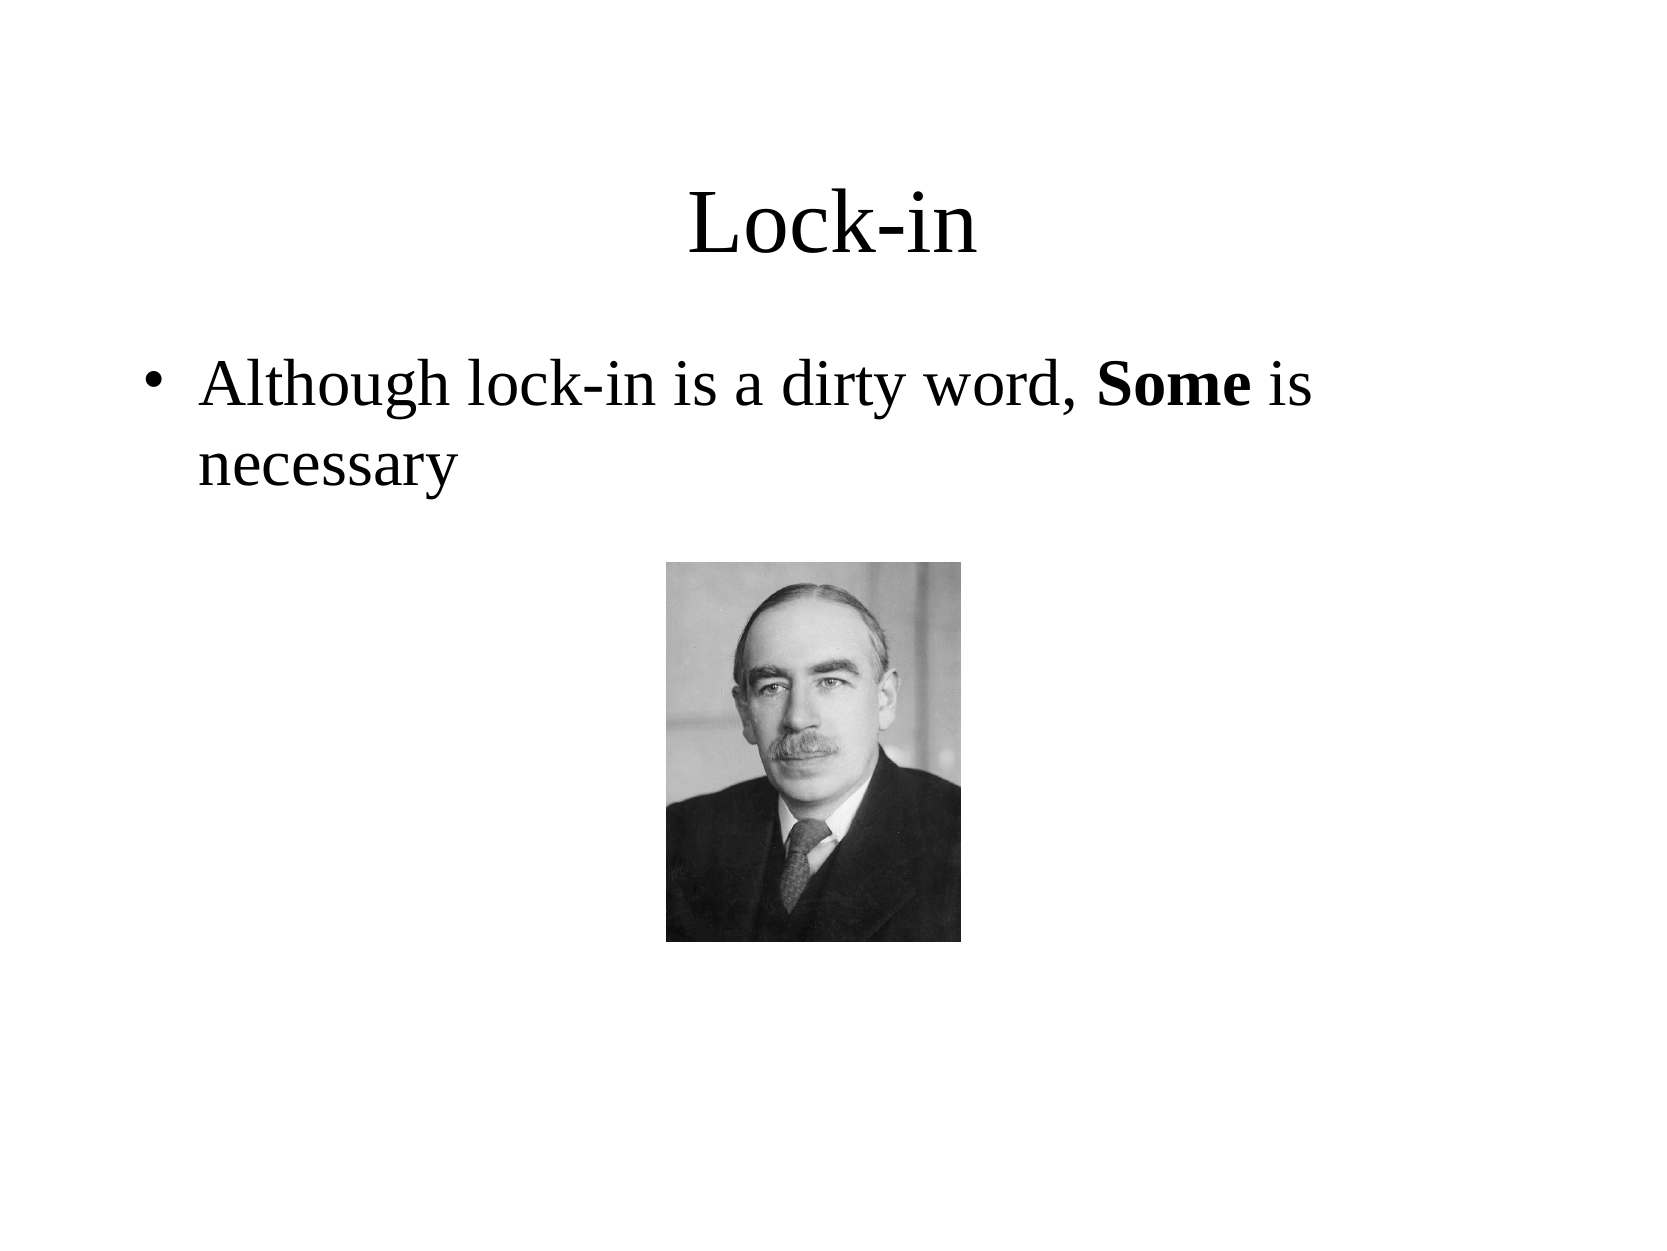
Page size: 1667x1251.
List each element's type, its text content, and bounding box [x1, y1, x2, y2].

list Although lock-in is a dirty word, Some is necessary [127, 331, 1545, 1200]
picture [666, 562, 961, 942]
title Lock-in [124, 110, 1542, 320]
